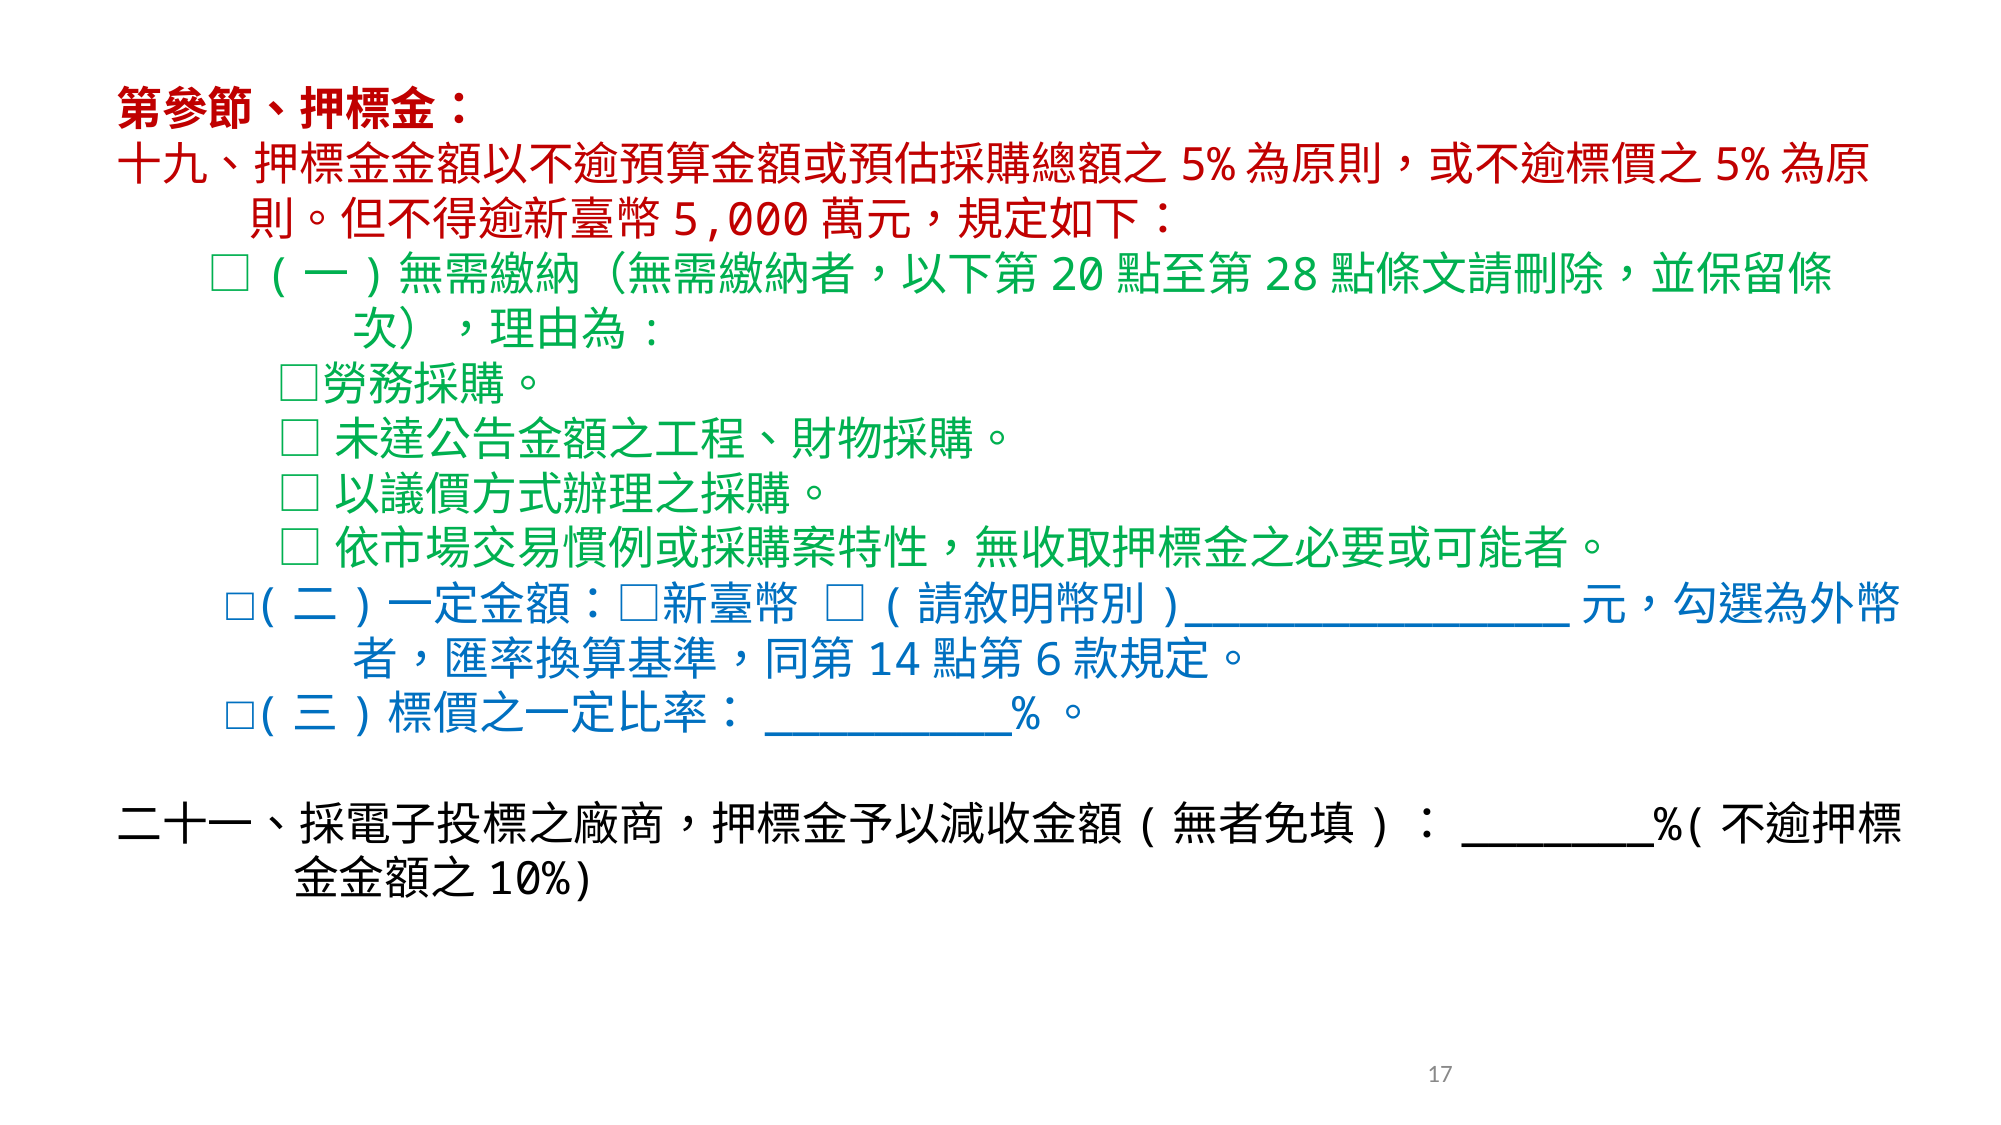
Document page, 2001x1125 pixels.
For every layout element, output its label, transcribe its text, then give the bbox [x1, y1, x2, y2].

text_box 第參節、押標金： 十九、押標金金額以不逾預算金額或預估採購總額之5%為原則，或不逾標價之5%為原則。但不得逾新臺幣5,000萬元，規定如下： □(一)無需繳納（無需繳納者，以下第20點至第28點條文請刪除，並保留條次），理由為: □勞務採購。 □未達公告金額之工程、財物採購。 □以議價方式辦理之採購。 □依市場交易慣例或採購案特性，無收取押標金之必要或可能者。 □(二)一定金額：□新臺幣 □(請敘明幣別)______________元，勾選為外幣者，匯率換算基準，同第14點第6款規定。 □(三)標價之一定比率：_________%。 二十一、採電子投標之廠商，押標金予以減收金額(無者免填)：_______%(不逾押標金金額之10%) [102, 72, 1931, 912]
text_box 17 [1412, 1042, 1863, 1103]
